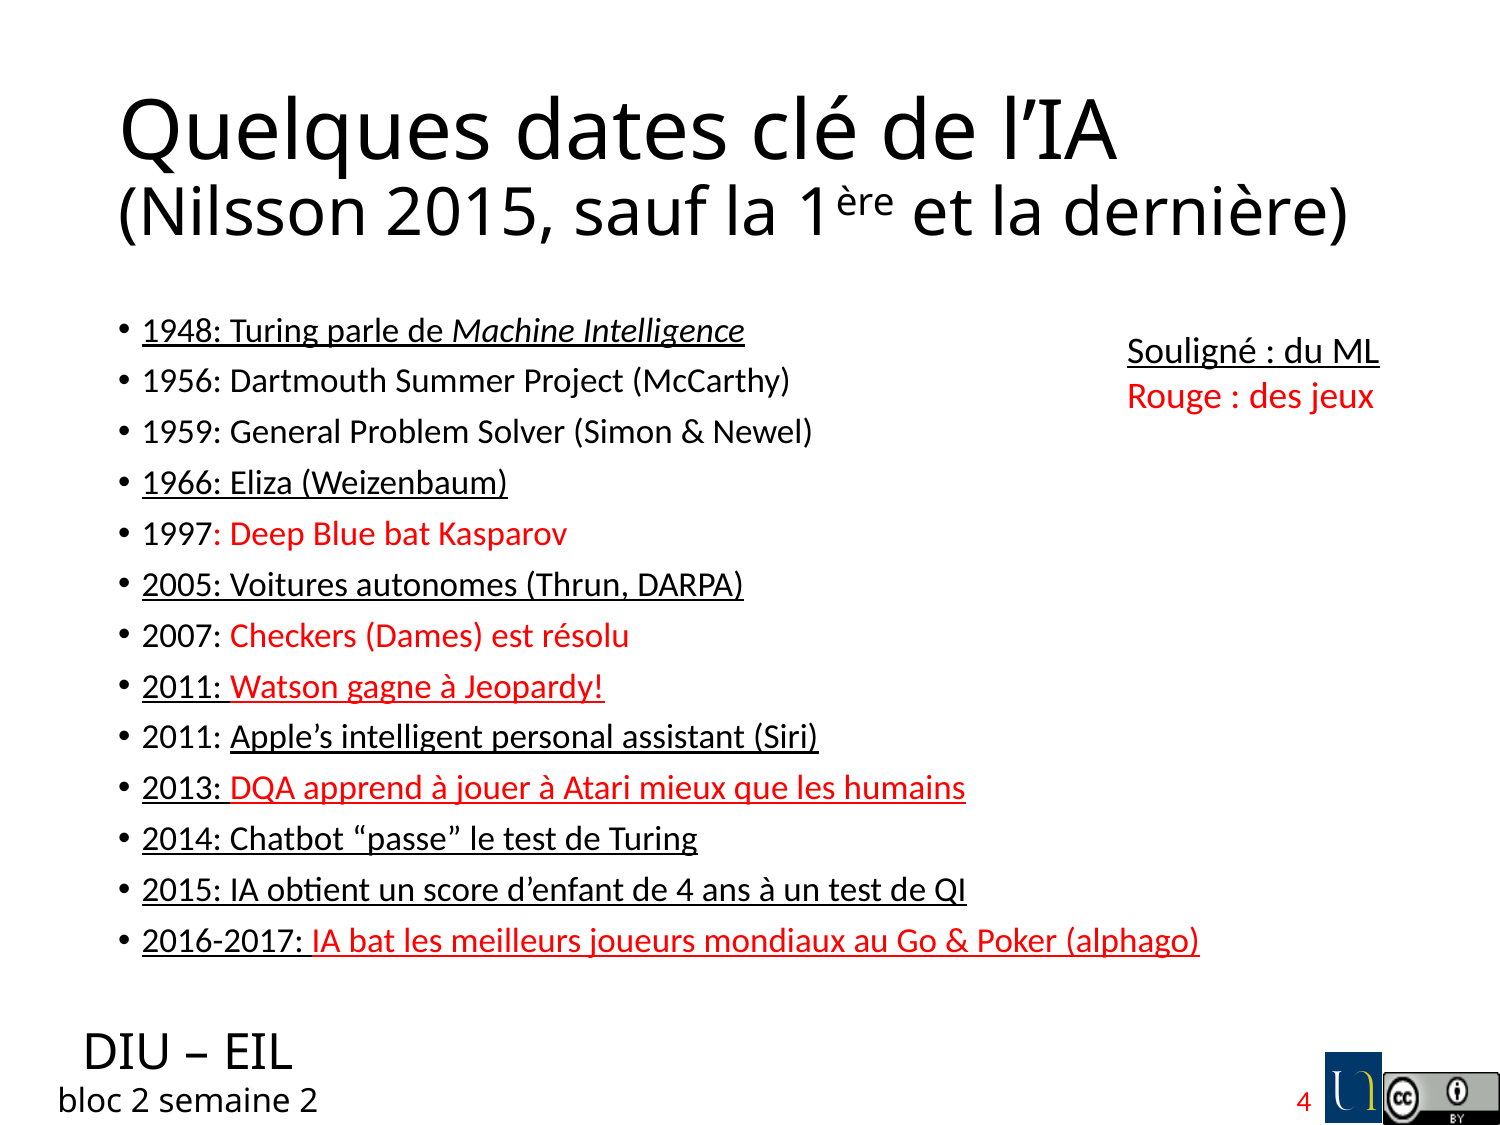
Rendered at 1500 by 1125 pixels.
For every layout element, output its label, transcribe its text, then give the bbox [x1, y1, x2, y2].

picture [1383, 1072, 1500, 1125]
slide_number <numéro> [1240, 1070, 1327, 1125]
picture [1325, 1052, 1382, 1123]
list 1948: Turing parle de Machine Intelligence 1956: Dartmouth Summer Project (McCarthy) 1959: General Problem Solver (Simon & Newel) 1966: Eliza (Weizenbaum) 1997: Deep Blue bat Kasparov 2005: Voitures autonomes (Thrun, DARPA) 2007: Checkers (Dames) est résolu 2011: Watson gagne à Jeopardy! 2011: Apple’s intelligent personal assistant (Siri) 2013: DQA apprend à jouer à Atari mieux que les humains 2014: Chatbot “passe” le test de Turing 2015: IA obtient un score d’enfant de 4 ans à un test de QI 2016-2017: IA bat les meilleurs joueurs mondiaux au Go & Poker (alphago) [103, 304, 1397, 977]
title Quelques dates clé de l’IA (Nilsson 2015, sauf la 1ère et la dernière) [103, 59, 1397, 278]
text_box Souligné : du ML Rouge : des jeux [1112, 318, 1395, 424]
